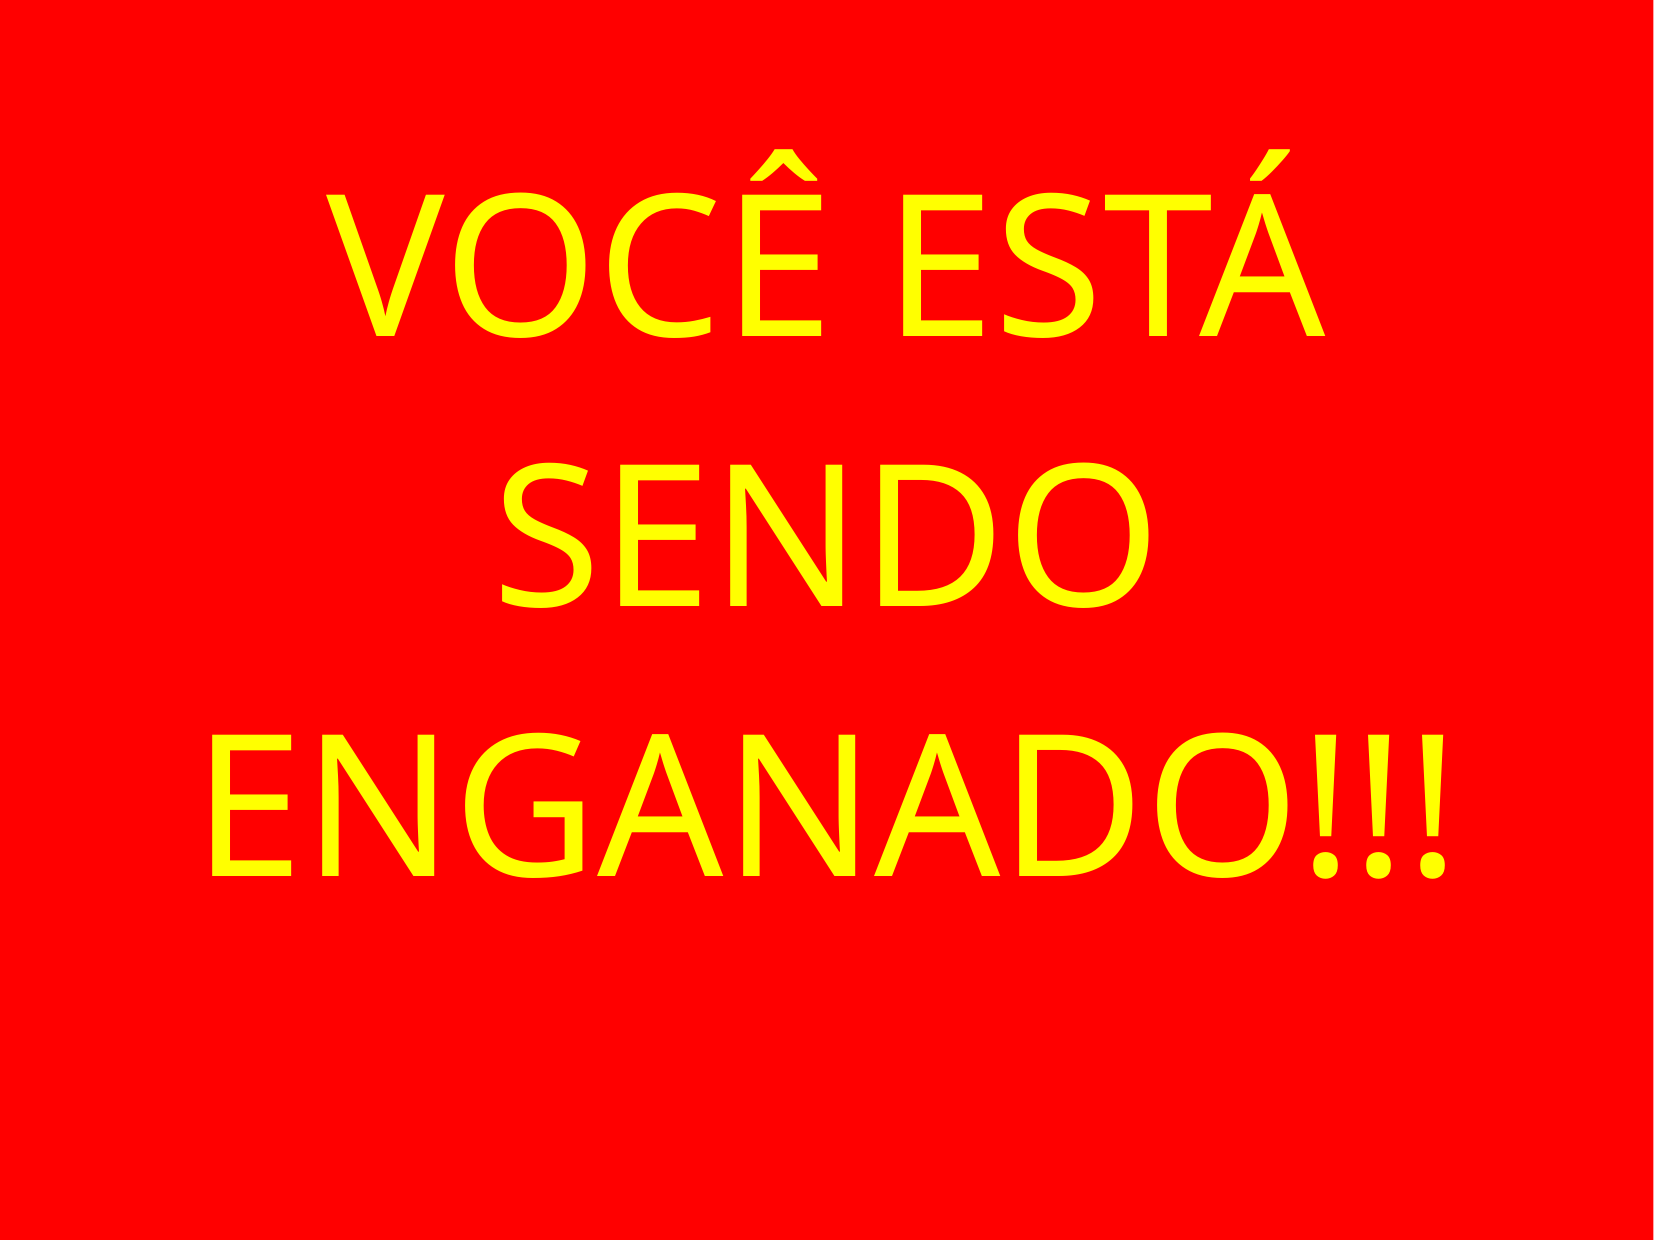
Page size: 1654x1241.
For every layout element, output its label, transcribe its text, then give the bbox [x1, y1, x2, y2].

subtitle VOCÊ ESTÁ SENDO ENGANADO!!! [82, 49, 1571, 1010]
